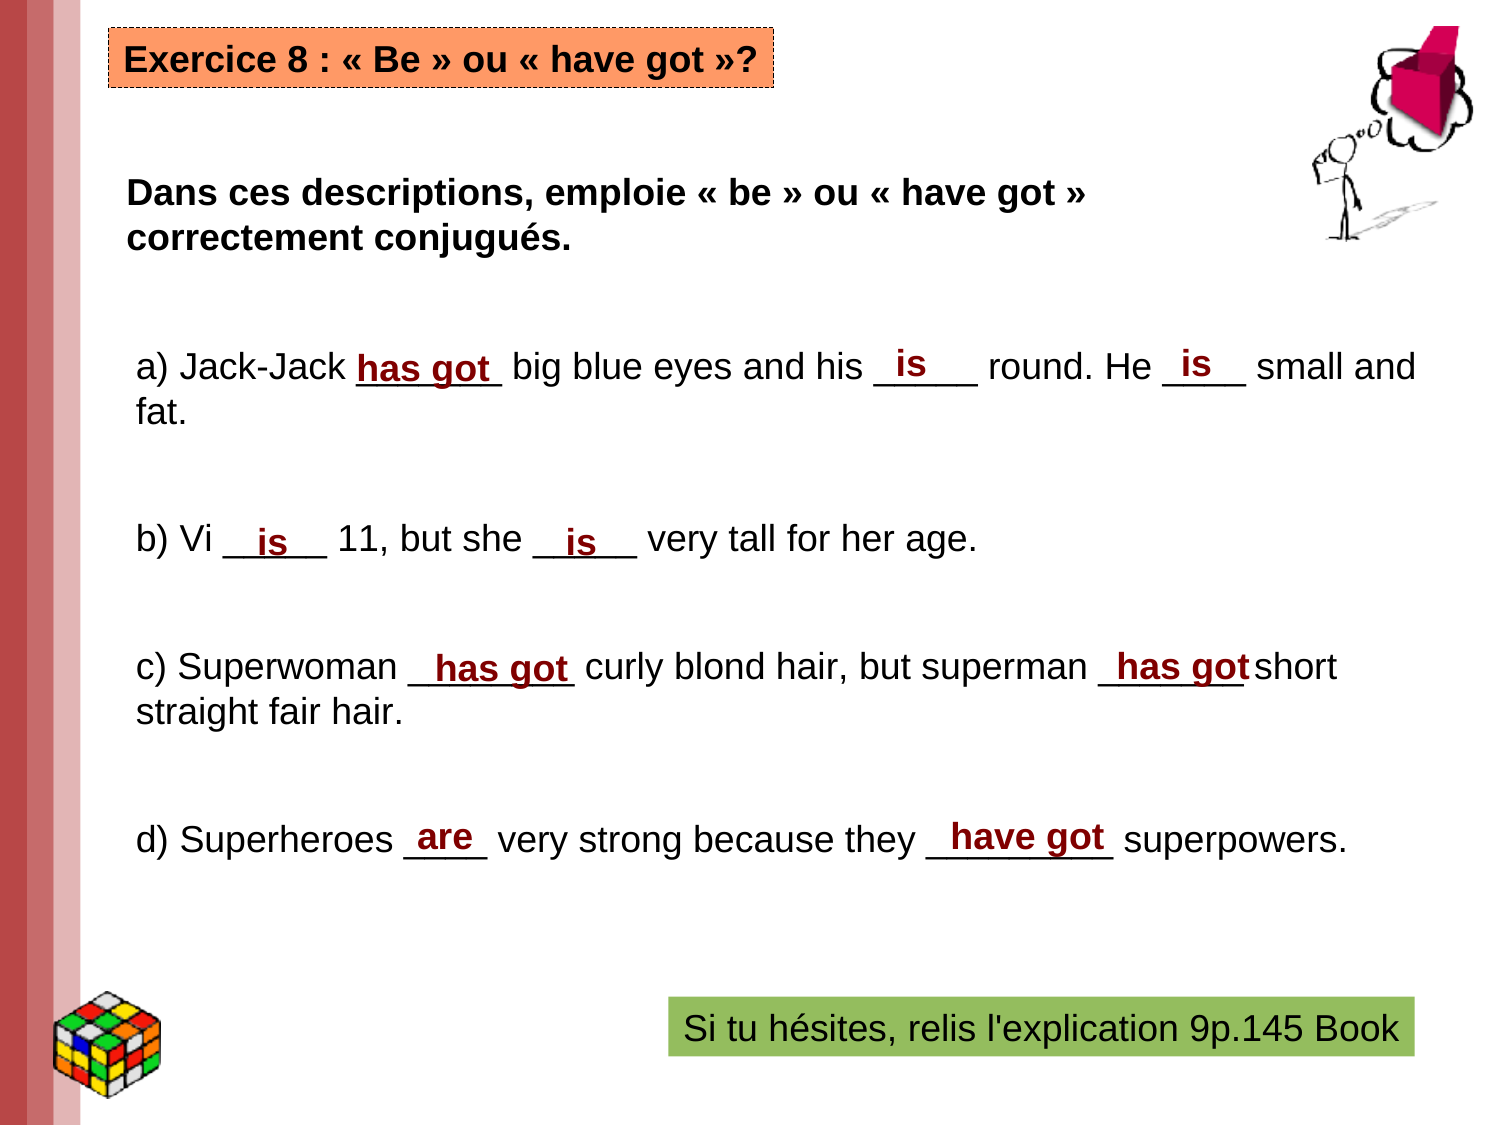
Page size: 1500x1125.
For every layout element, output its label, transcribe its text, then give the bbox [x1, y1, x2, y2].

text_box has got [341, 337, 505, 397]
text_box has got [1101, 634, 1265, 695]
text_box is [1166, 331, 1227, 391]
picture [53, 991, 161, 1099]
text_box Si tu hésites, relis l'explication 9p.145 Book [668, 996, 1415, 1057]
text_box is [880, 331, 942, 391]
text_box is [550, 510, 612, 571]
text_box a) Jack-Jack _______ big blue eyes and his _____ round. He ____ small and fat. b) Vi _____ 11, but she _____ very tall for her age. c) Superwoman ________ curly blond hair, but superman _______ short straight fair hair. d) Superheroes ____ very strong because they _________ superpowers. [121, 334, 1465, 868]
text_box is [242, 510, 304, 571]
text_box have got [935, 804, 1120, 865]
text_box are [402, 804, 488, 865]
picture [1312, 26, 1474, 242]
text_box has got [419, 636, 584, 697]
text_box Dans ces descriptions, emploie « be » ou « have got » correctement conjugués. [111, 160, 1293, 266]
text_box Exercice 8 : « Be » ou « have got »? [108, 27, 774, 88]
